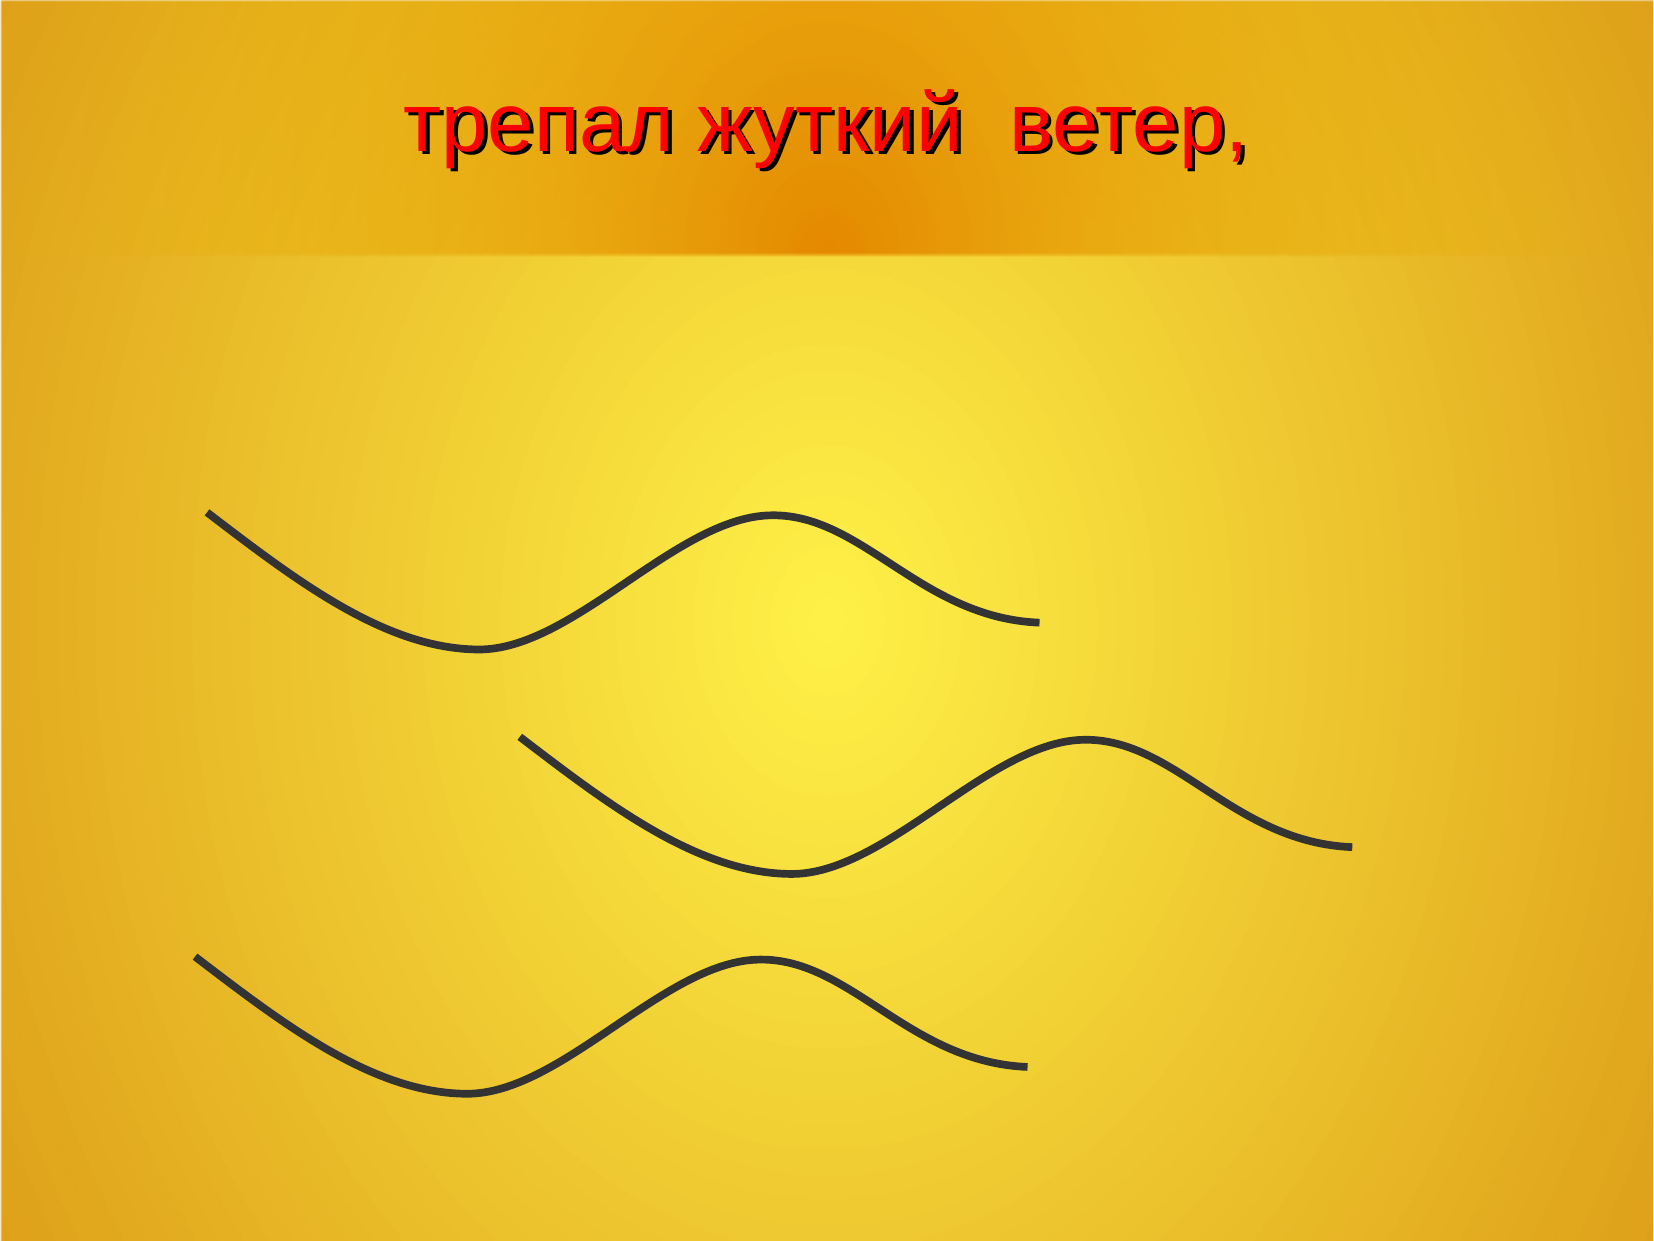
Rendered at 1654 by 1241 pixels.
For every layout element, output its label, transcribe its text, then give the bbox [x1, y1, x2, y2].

picture [0, 0, 1654, 1241]
title трепал жуткий ветер, [82, 49, 1571, 257]
